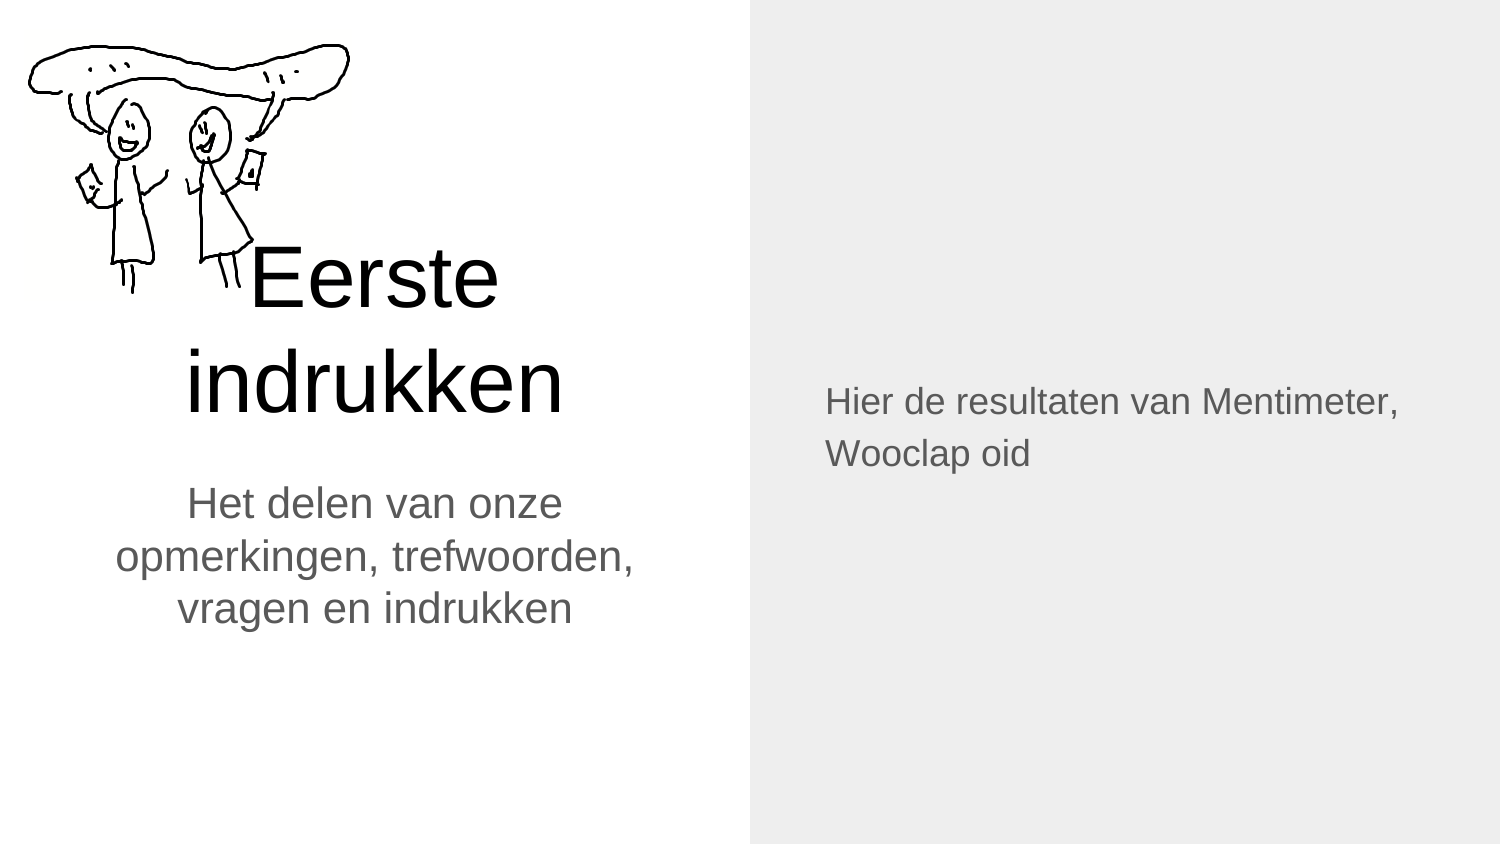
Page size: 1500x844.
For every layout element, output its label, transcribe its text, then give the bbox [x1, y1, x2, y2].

subtitle Het delen van onze opmerkingen, trefwoorden, vragen en indrukken [43, 459, 708, 663]
picture [24, 29, 352, 301]
title Eerste indrukken [43, 202, 708, 446]
list Hier de resultaten van Mentimeter, Wooclap oid [810, 118, 1440, 725]
